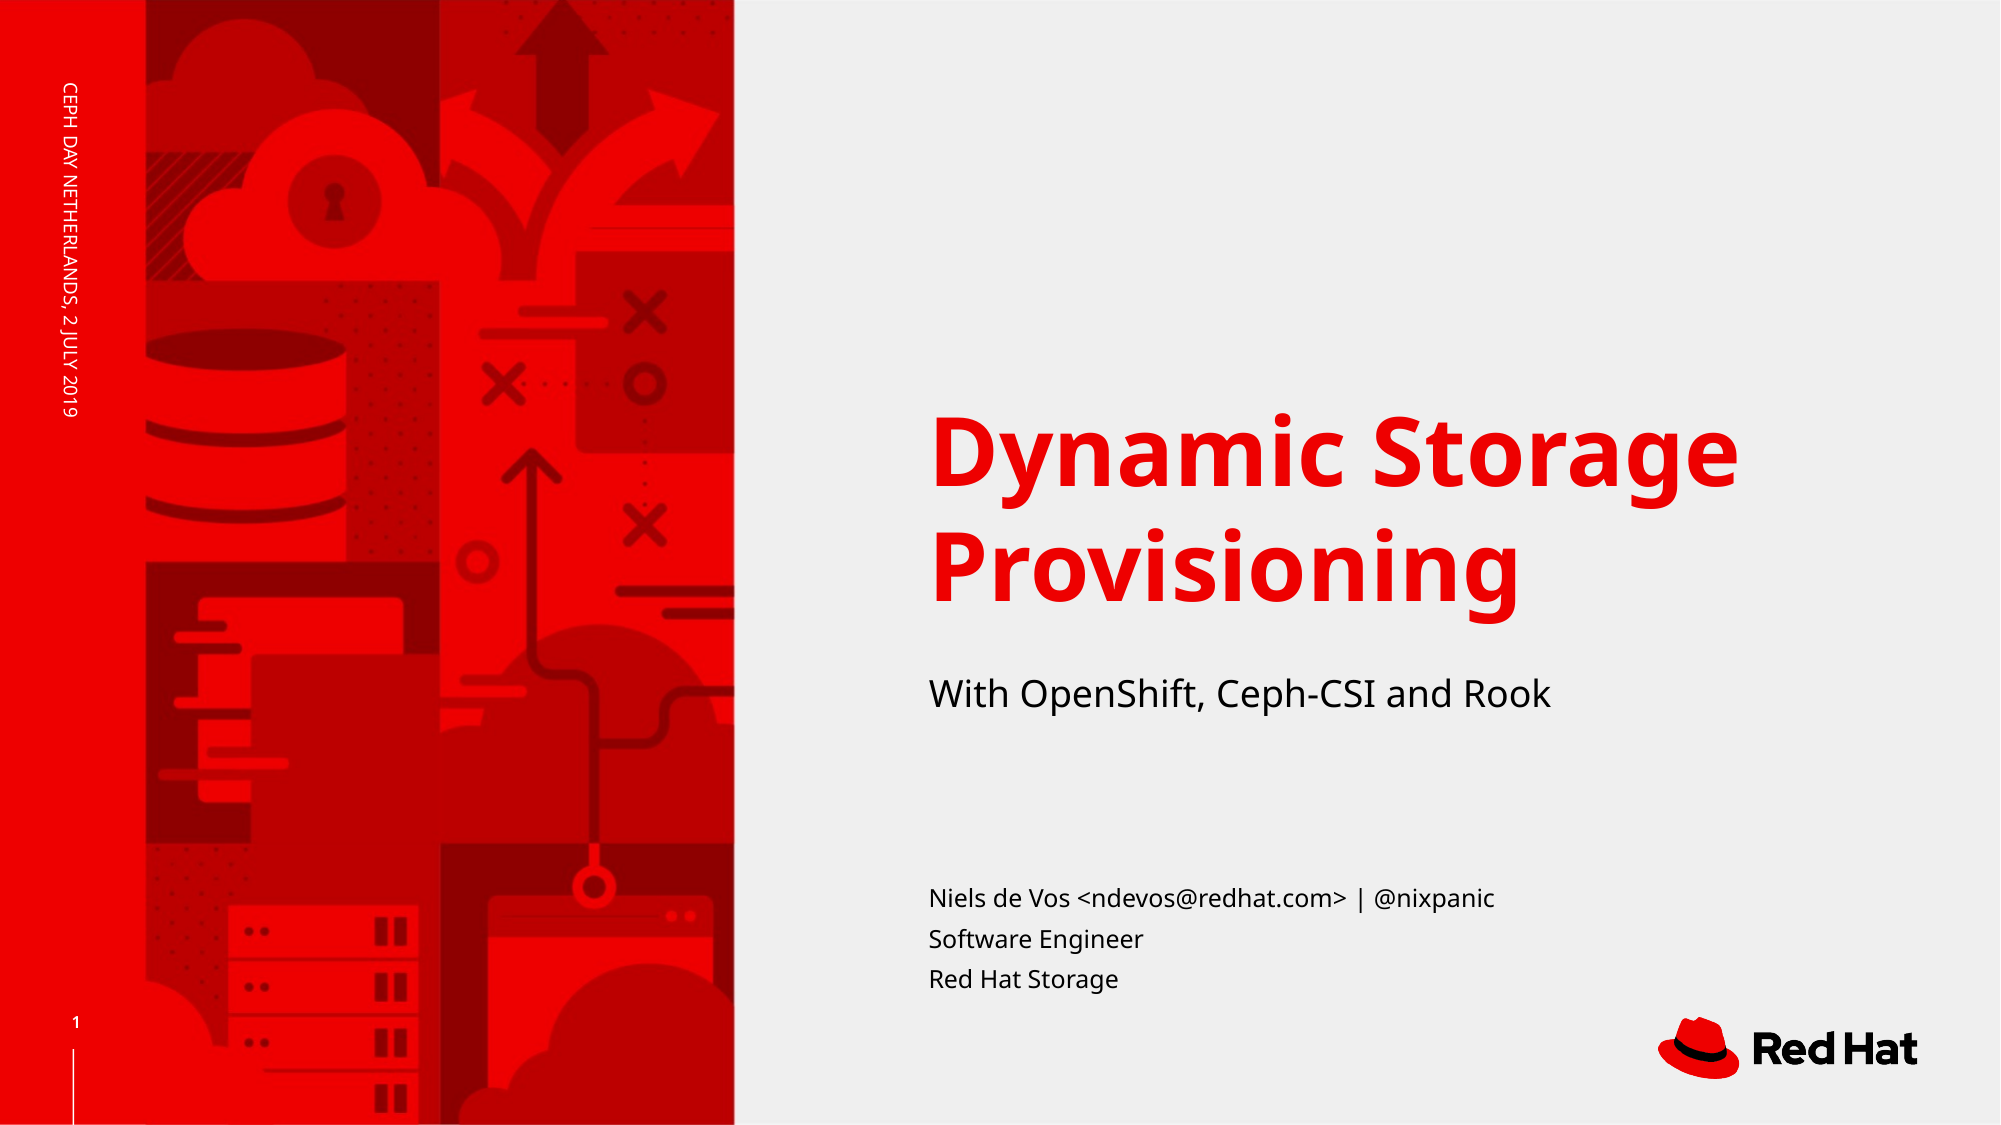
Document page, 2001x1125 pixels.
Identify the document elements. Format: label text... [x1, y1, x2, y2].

title Dynamic Storage Provisioning [928, 391, 1870, 622]
picture [0, 0, 2001, 1125]
text_box With OpenShift, Ceph-CSI and Rook [928, 651, 1659, 802]
text_box CEPH DAY NETHERLANDS, 2 JULY 2019 [0, 0, 144, 845]
text_box Niels de Vos <ndevos@redhat.com> | @nixpanic Software Engineer Red Hat Storage [928, 872, 1502, 972]
